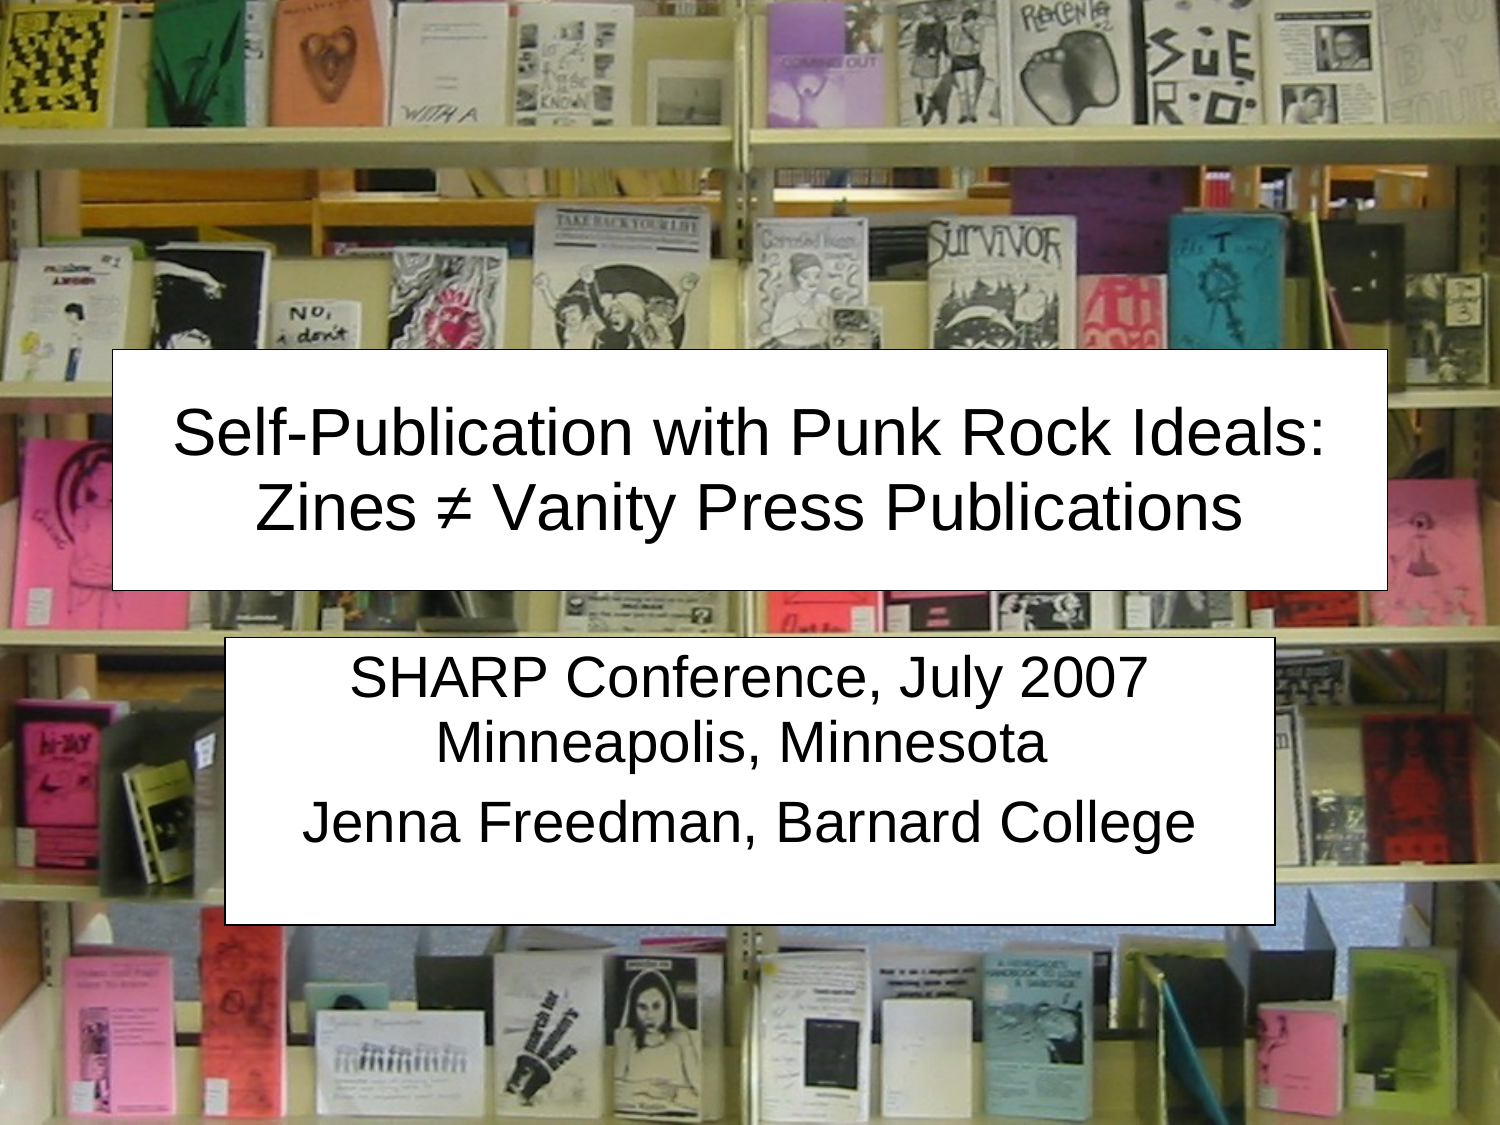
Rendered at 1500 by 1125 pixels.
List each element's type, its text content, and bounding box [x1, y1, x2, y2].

title Self-Publication with Punk Rock Ideals: Zines ≠ Vanity Press Publications [112, 349, 1388, 591]
subtitle SHARP Conference, July 2007 Minneapolis, Minnesota Jenna Freedman, Barnard College [225, 637, 1276, 926]
picture [0, 0, 1500, 1125]
